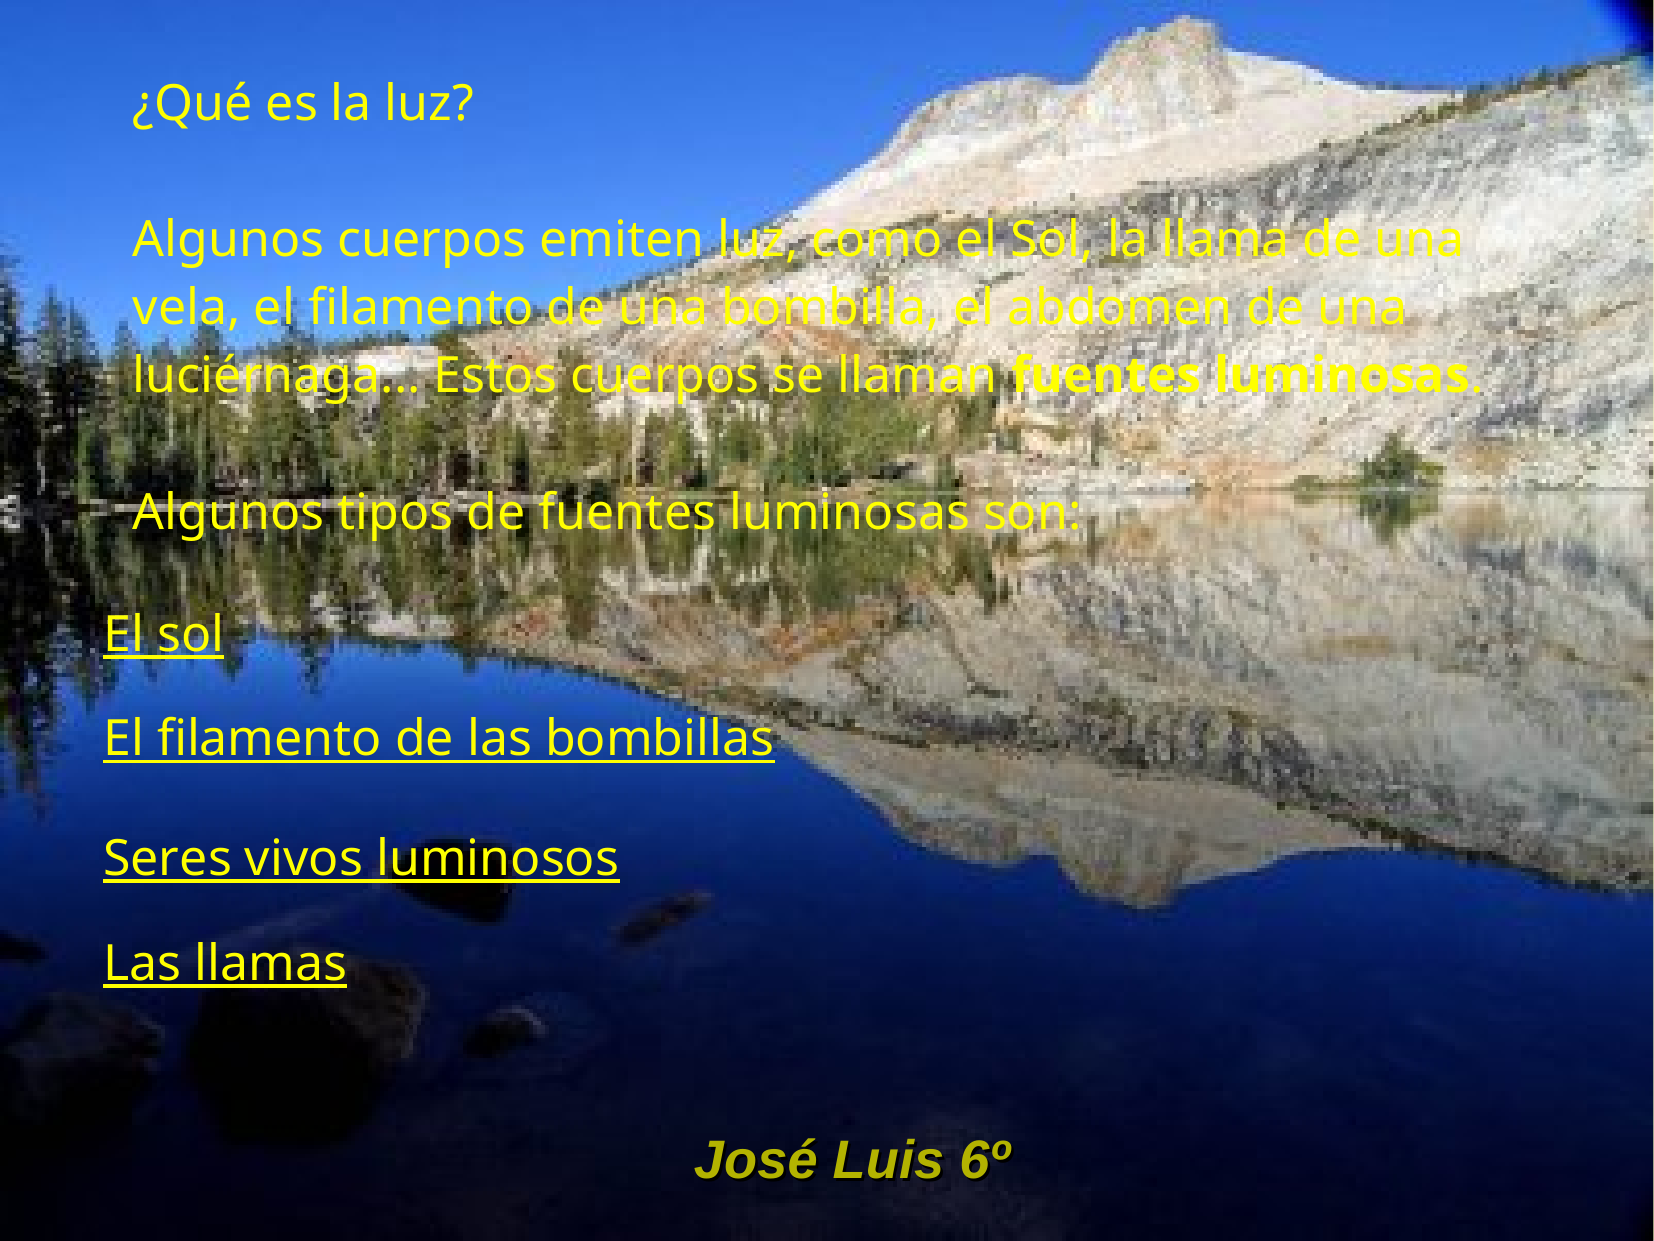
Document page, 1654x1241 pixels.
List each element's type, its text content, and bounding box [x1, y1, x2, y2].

text_box El filamento de las bombillas [88, 694, 1063, 780]
picture [0, 0, 1654, 1241]
text_box José Luis 6º [679, 1122, 1270, 1198]
text_box Seres vivos luminosos [88, 814, 709, 899]
text_box El sol [88, 590, 857, 675]
text_box ¿Qué es la luz? Algunos cuerpos emiten luz, como el Sol, la llama de una vela, el filamento de una bombilla, el abdomen de una luciérnaga... Estos cuerpos se llaman fuentes luminosas. Algunos tipos de fuentes luminosas son: [118, 59, 1506, 895]
text_box Las llamas [88, 919, 414, 1004]
